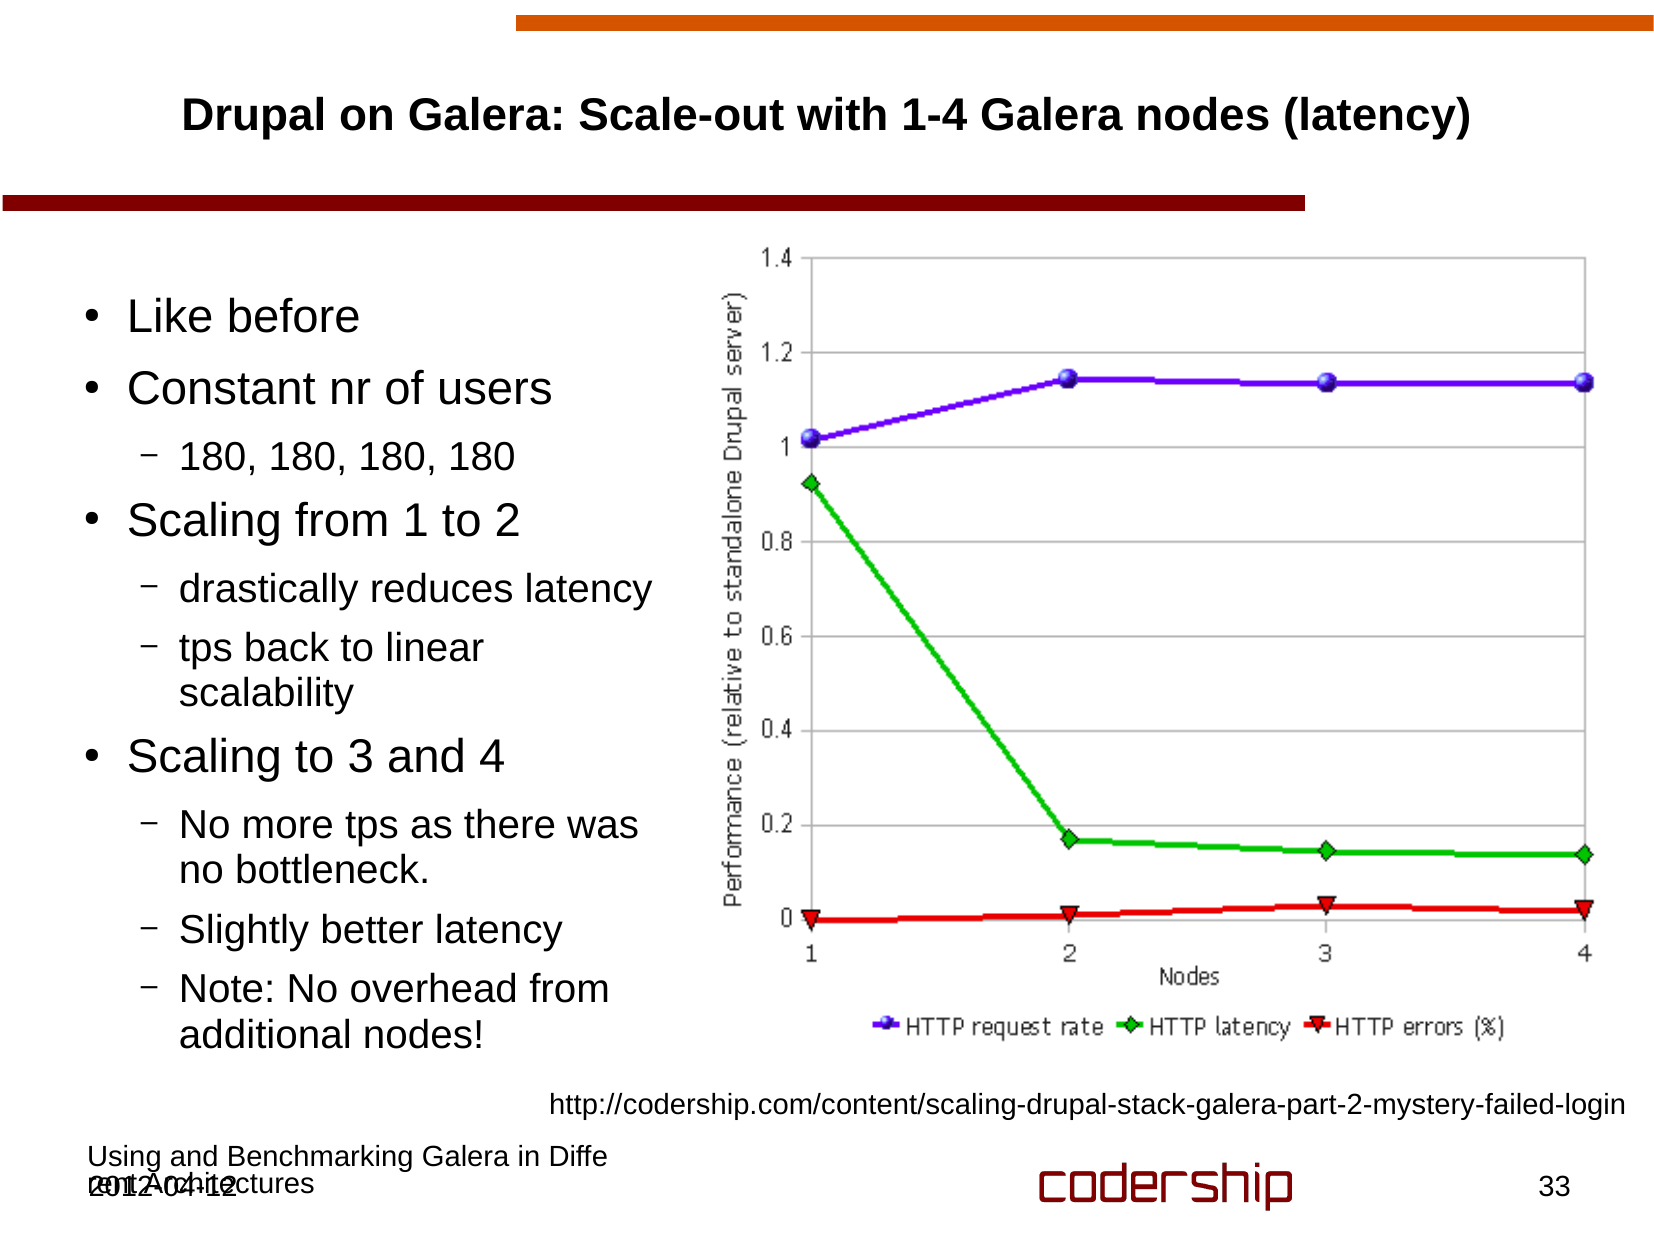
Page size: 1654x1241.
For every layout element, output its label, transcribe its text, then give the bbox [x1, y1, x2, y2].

picture [701, 215, 1629, 1081]
text_box http://codership.com/content/scaling-drupal-stack-galera-part-2-mystery-failed-login [237, 1080, 1643, 1129]
picture [2, 195, 1305, 211]
title Drupal on Galera: Scale-out with 1-4 Galera nodes (latency) [82, 49, 1571, 181]
list Like before Constant nr of users 180, 180, 180, 180 Scaling from 1 to 2 drastically reduces latency tps back to linear scalability Scaling to 3 and 4 No more tps as there was no bottleneck. Slightly better latency Note: No overhead from additional nodes! [82, 290, 661, 1109]
picture [516, 15, 1654, 31]
picture [1035, 1158, 1296, 1215]
